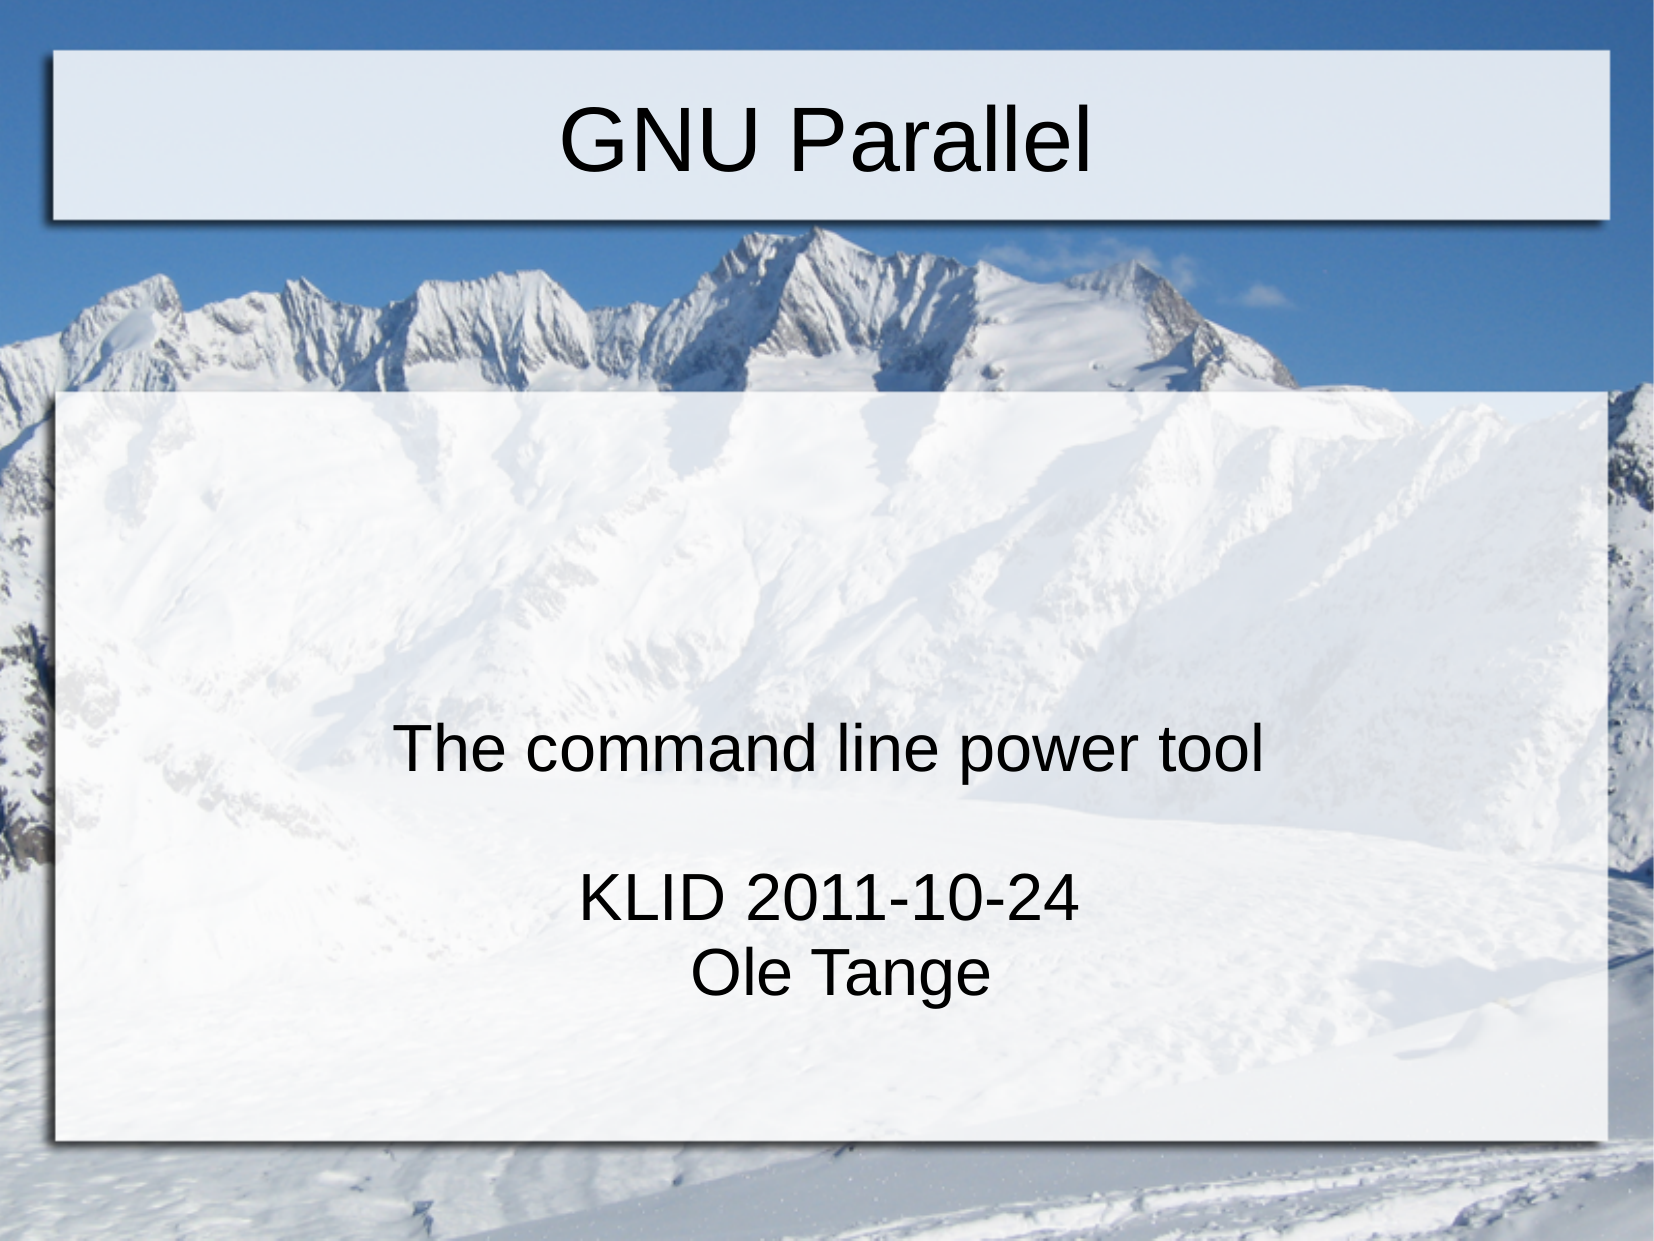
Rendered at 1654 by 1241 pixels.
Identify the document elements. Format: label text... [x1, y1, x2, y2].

title GNU Parallel [59, 61, 1595, 219]
subtitle The command line power tool KLID 2011-10-24 Ole Tange [88, 413, 1571, 1232]
picture [0, 0, 1654, 1241]
